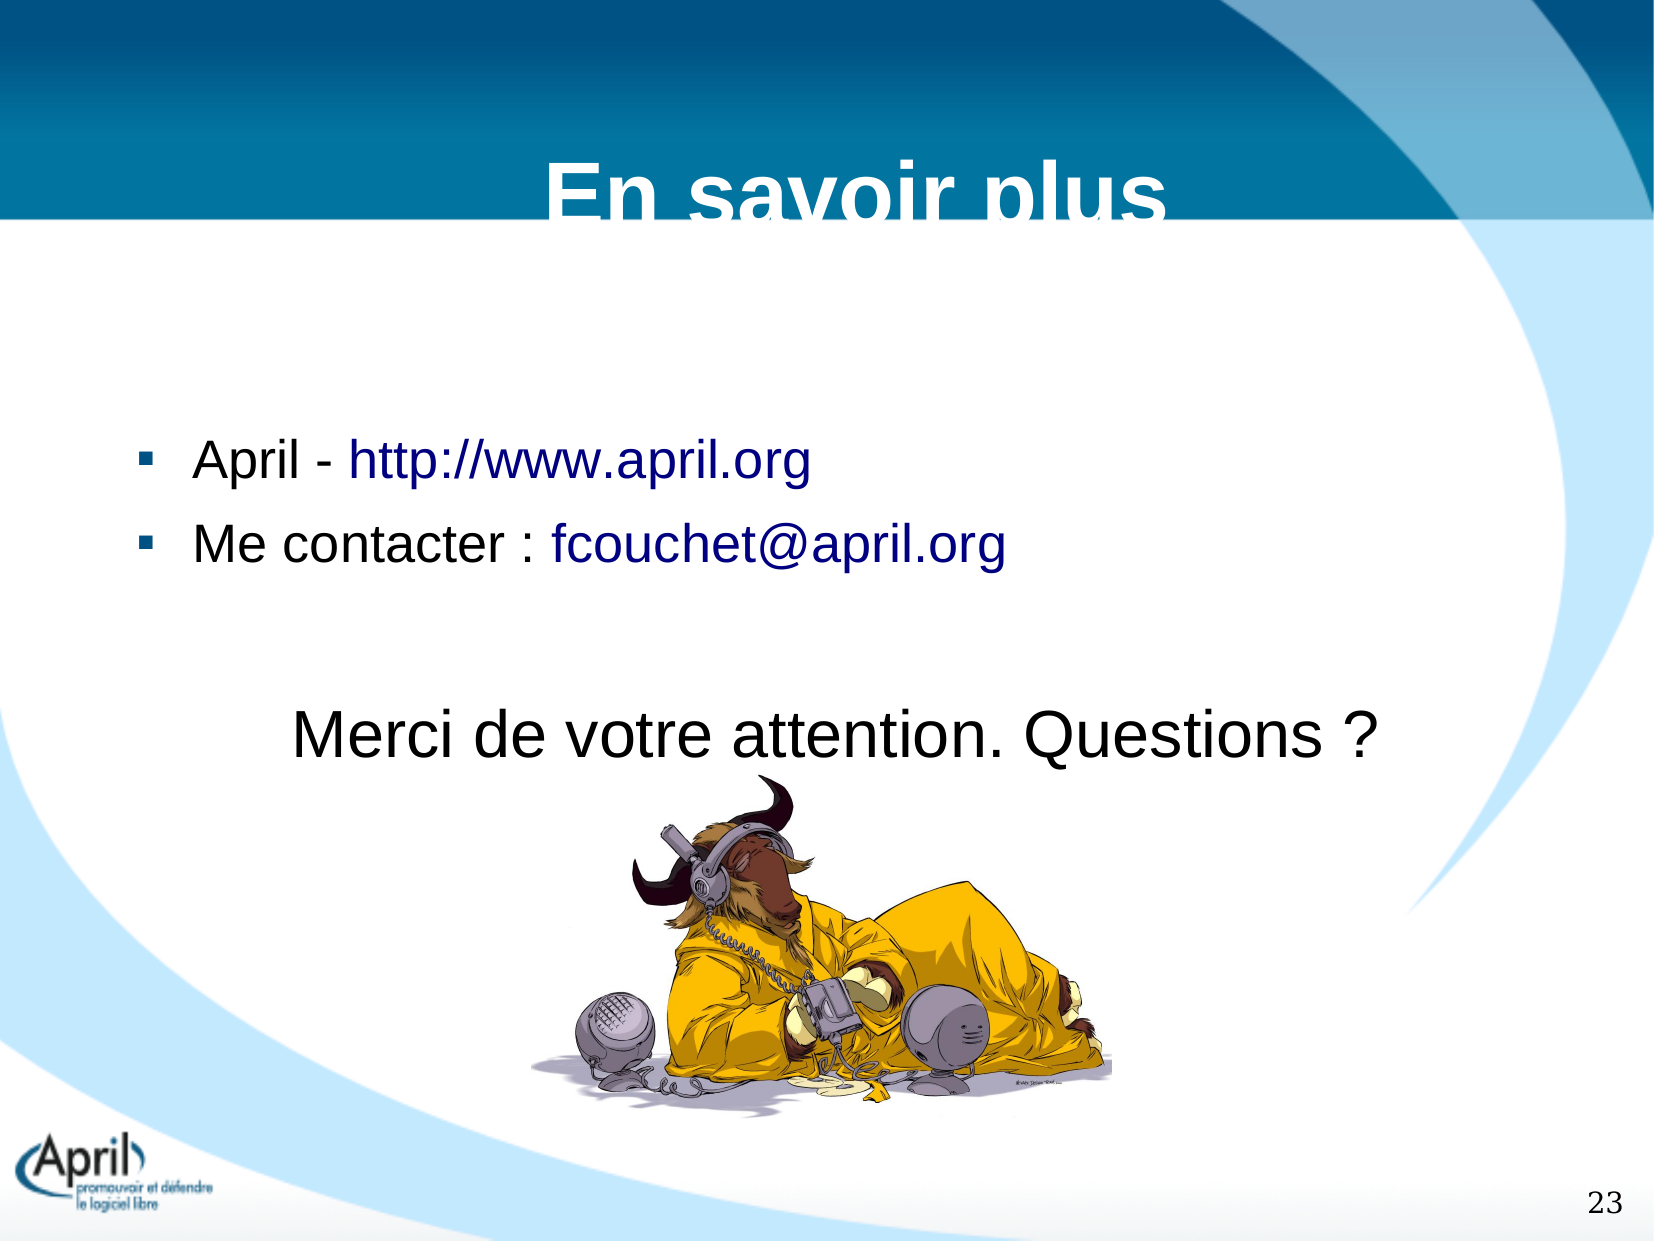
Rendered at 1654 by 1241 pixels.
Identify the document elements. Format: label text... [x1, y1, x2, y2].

picture [0, 0, 1654, 1241]
list April - http://www.april.org Me contacter : fcouchet@april.org Merci de votre attention. Questions ? [121, 344, 1534, 1127]
title En savoir plus [121, 91, 1534, 299]
